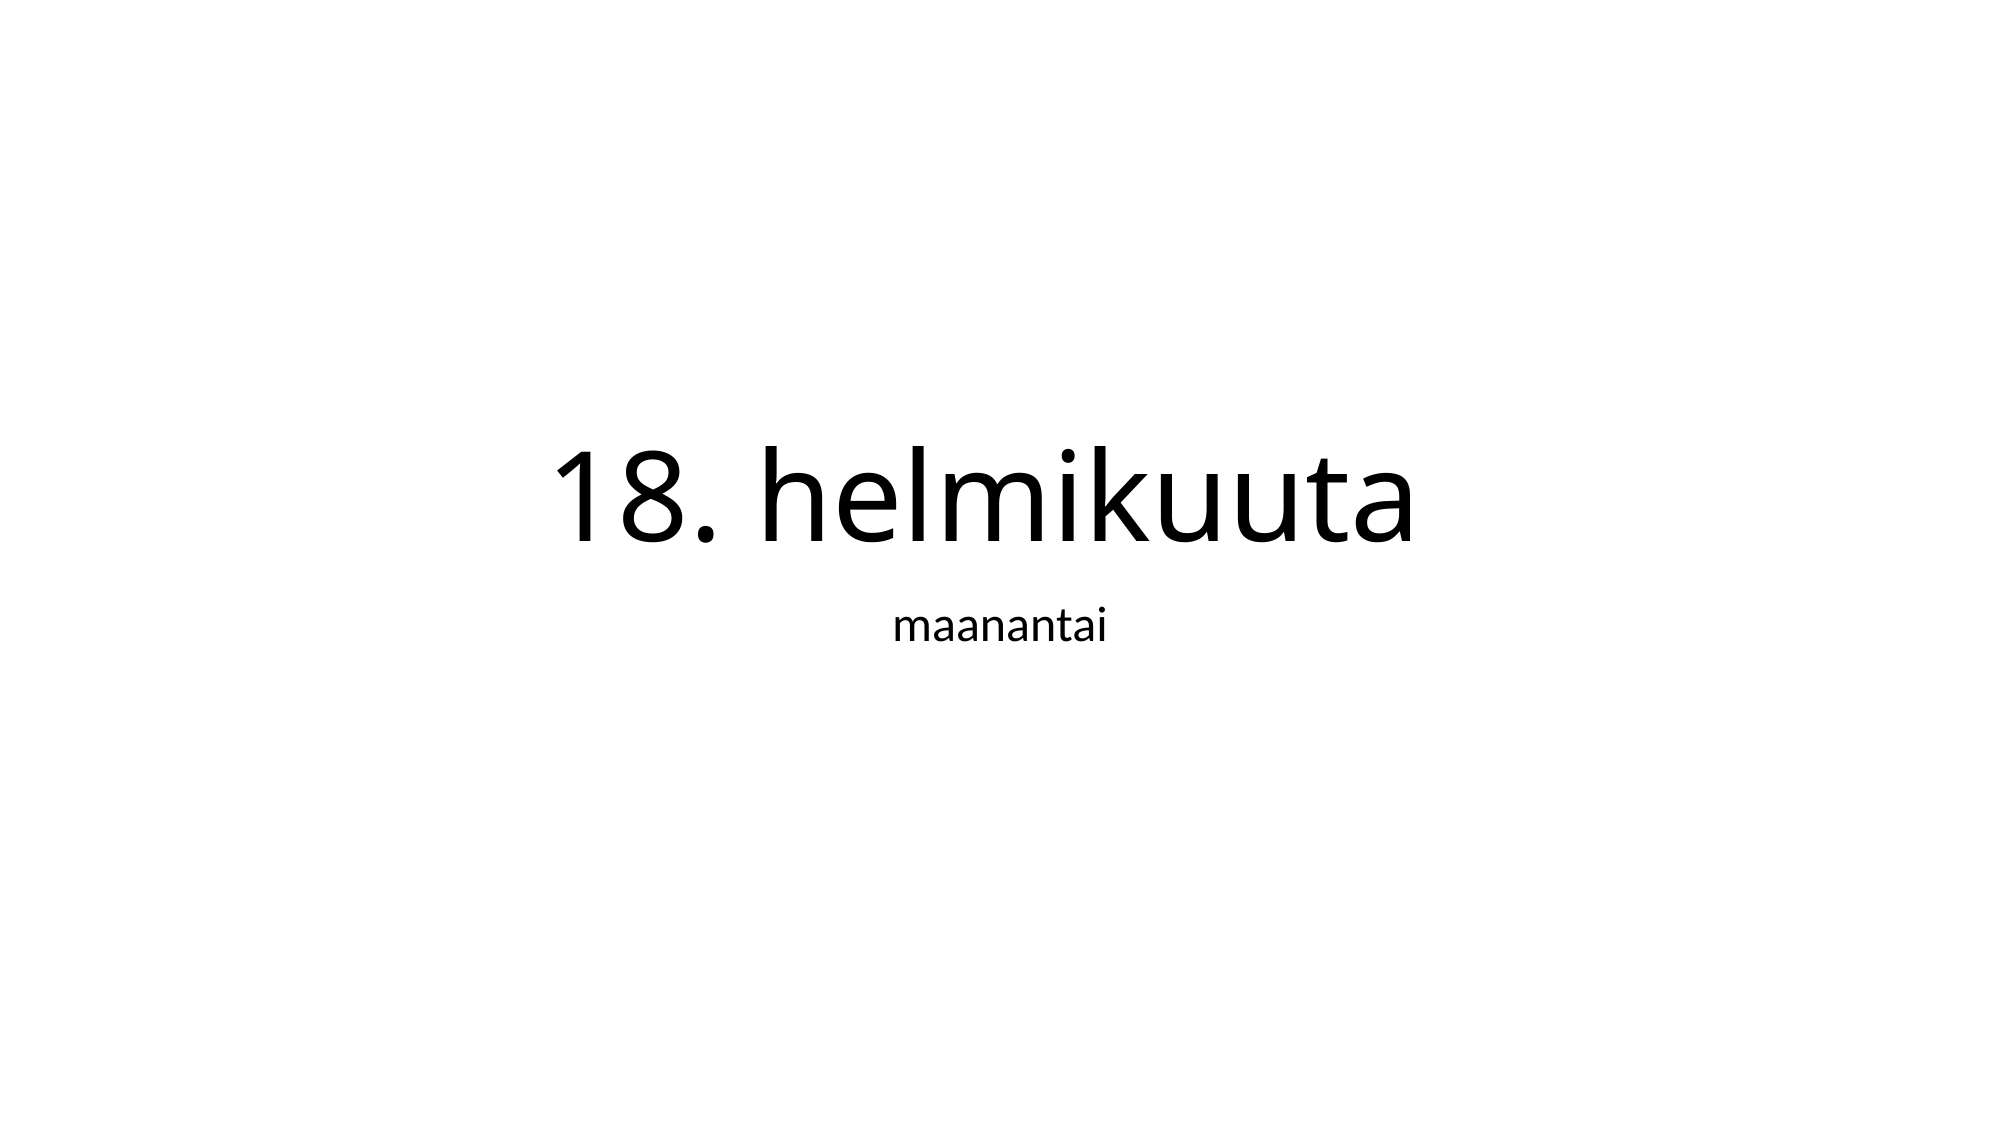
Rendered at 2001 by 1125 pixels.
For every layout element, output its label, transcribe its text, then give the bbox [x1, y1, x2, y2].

title 18. helmikuuta [249, 184, 1750, 576]
subtitle maanantai [249, 590, 1750, 863]
